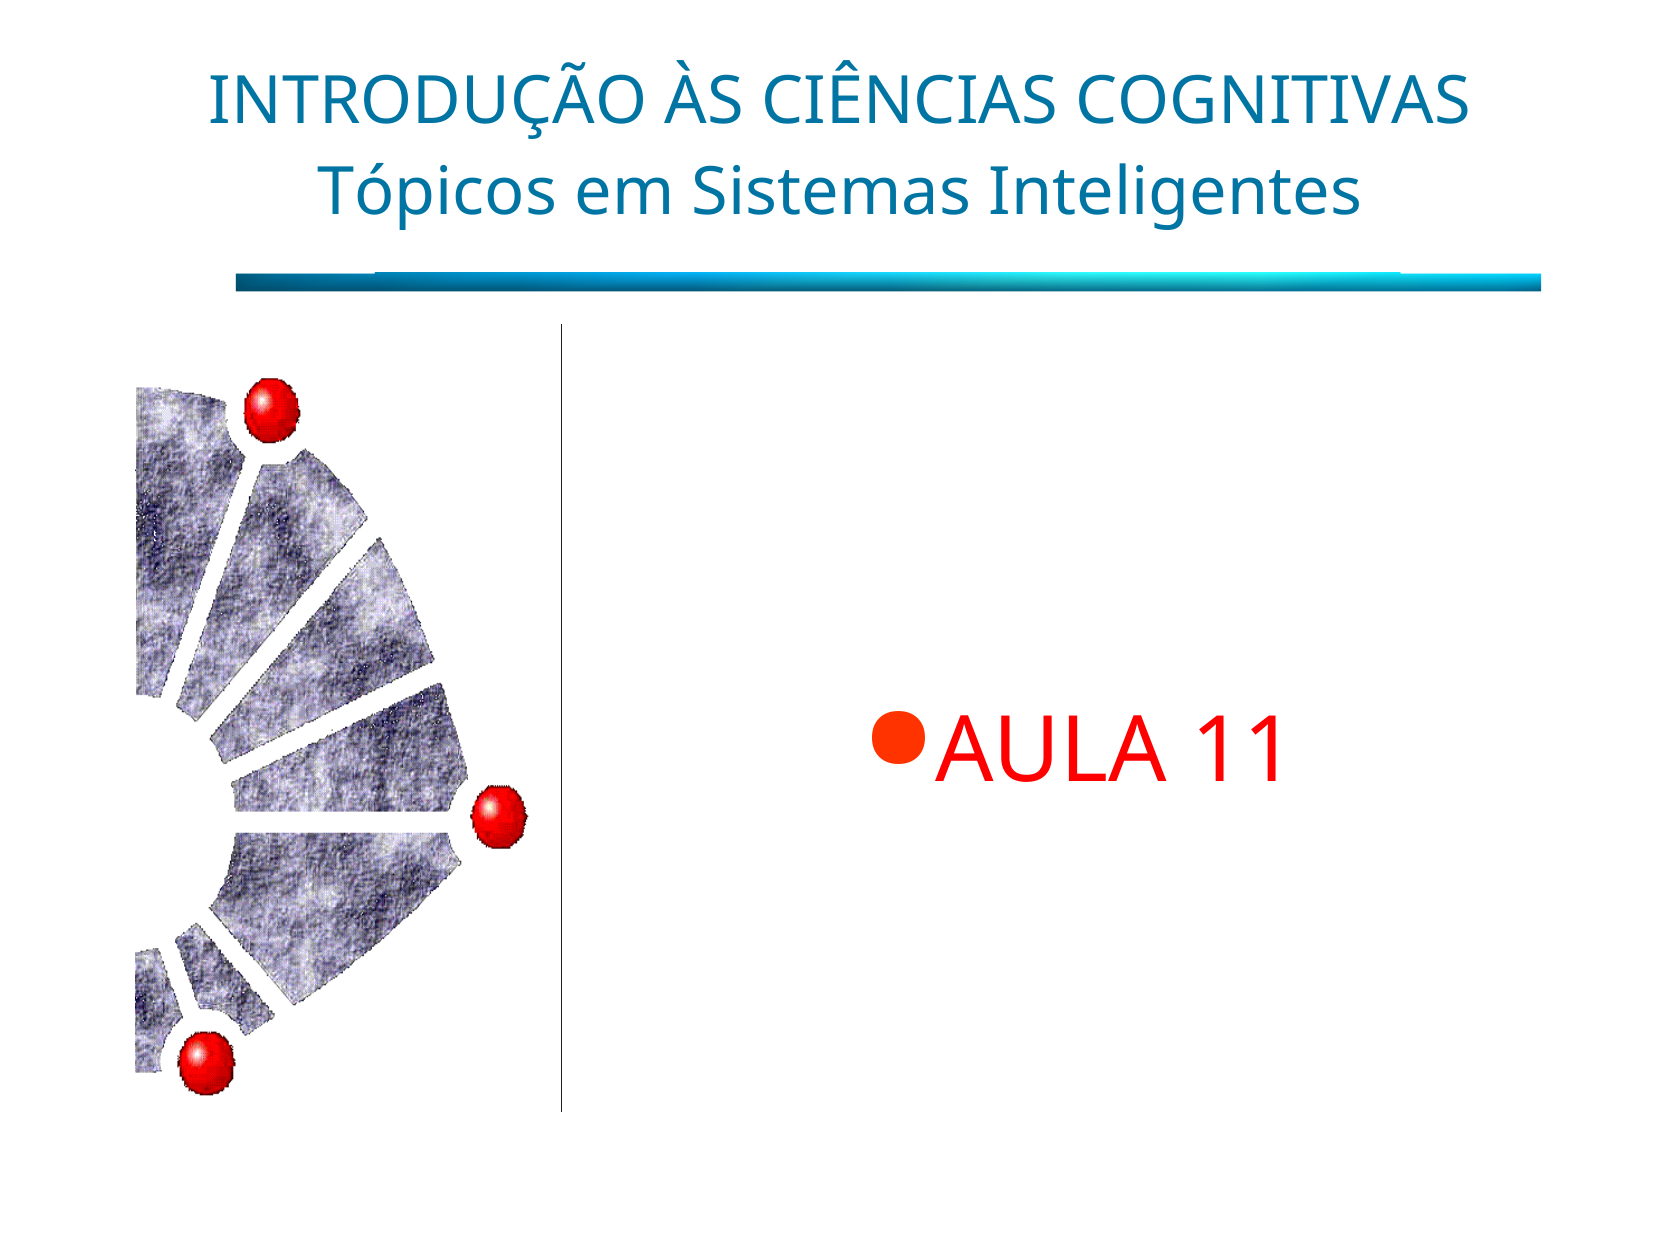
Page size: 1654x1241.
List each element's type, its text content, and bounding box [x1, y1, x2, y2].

chart [135, 324, 562, 1112]
subtitle AULA 11 [553, 309, 1534, 1182]
title INTRODUÇÃO ÀS CIÊNCIAS COGNITIVAS Tópicos em Sistemas Inteligentes [61, 35, 1620, 250]
picture [125, 272, 1654, 295]
